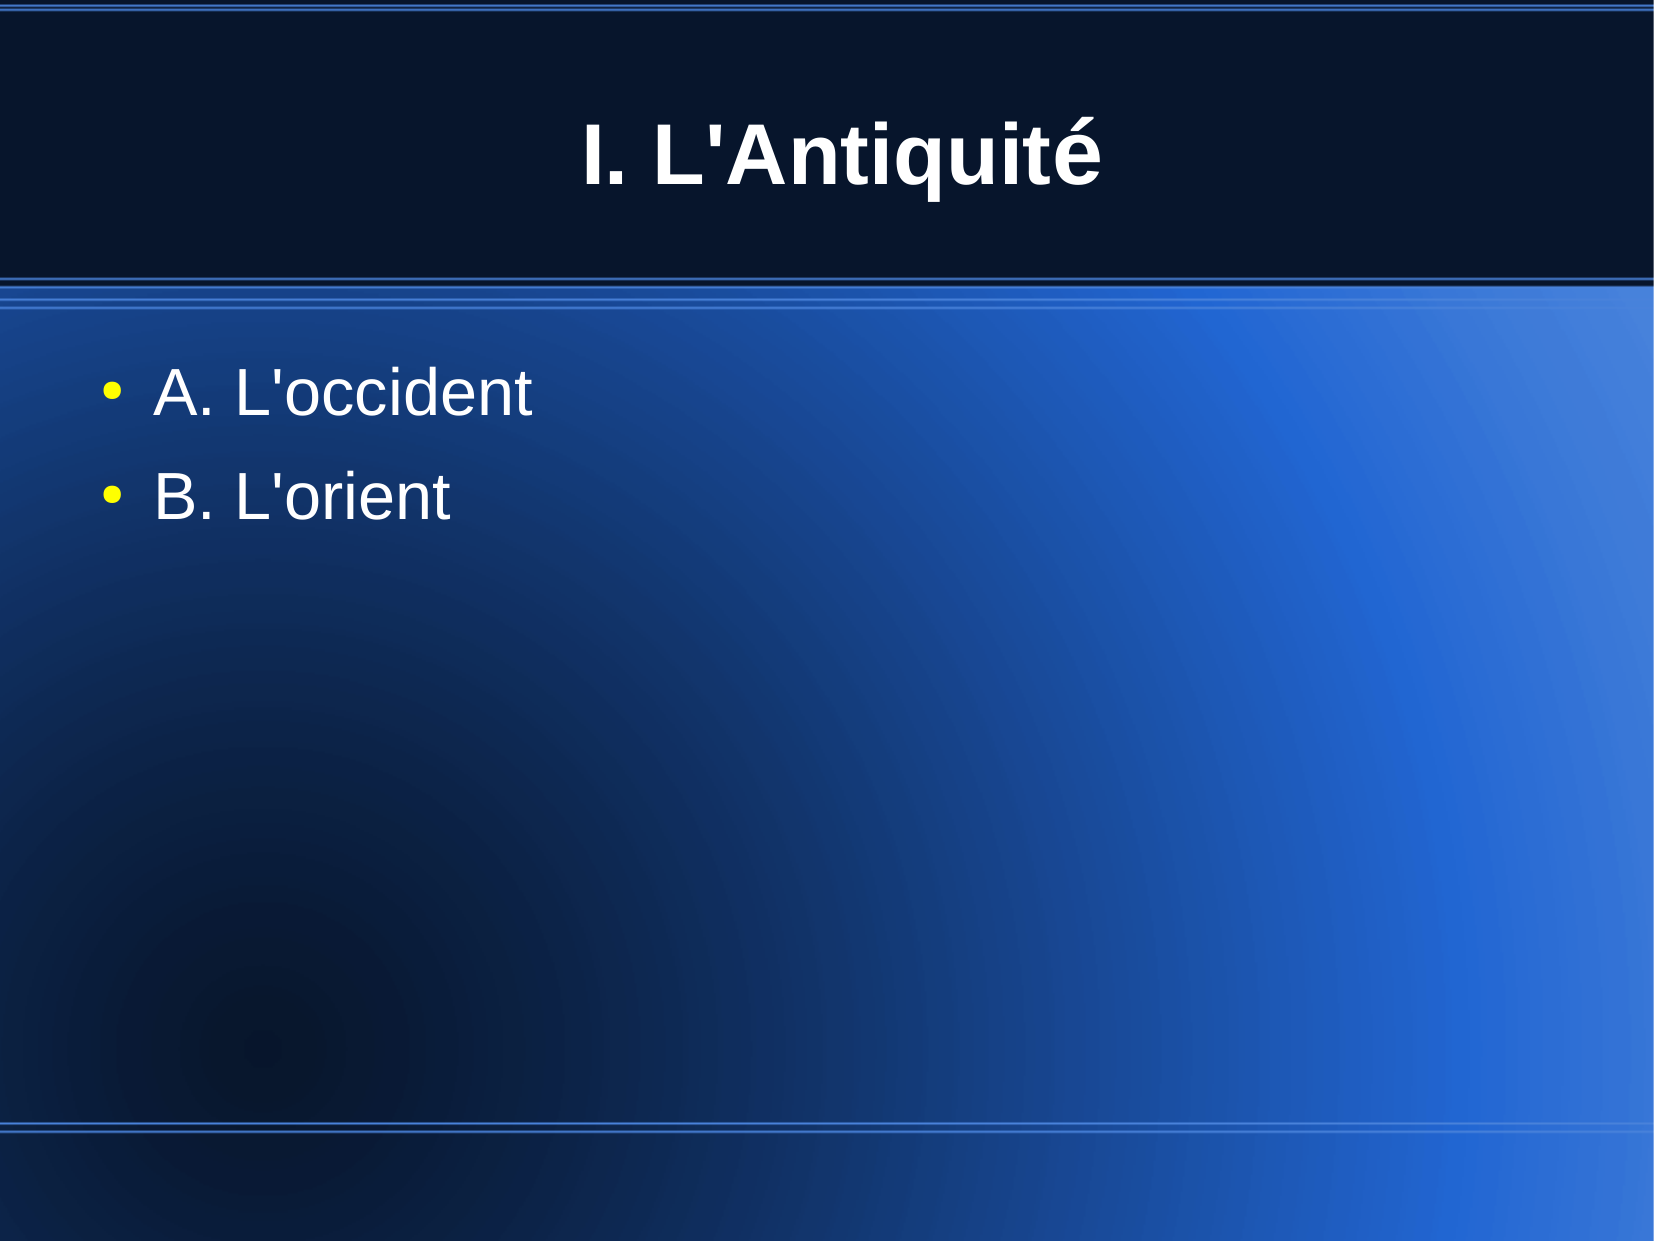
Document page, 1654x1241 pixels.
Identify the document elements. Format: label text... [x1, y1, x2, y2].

picture [0, 0, 1654, 1241]
list A. L'occident B. L'orient [82, 355, 1571, 1058]
title I. L'Antiquité [82, 49, 1571, 257]
